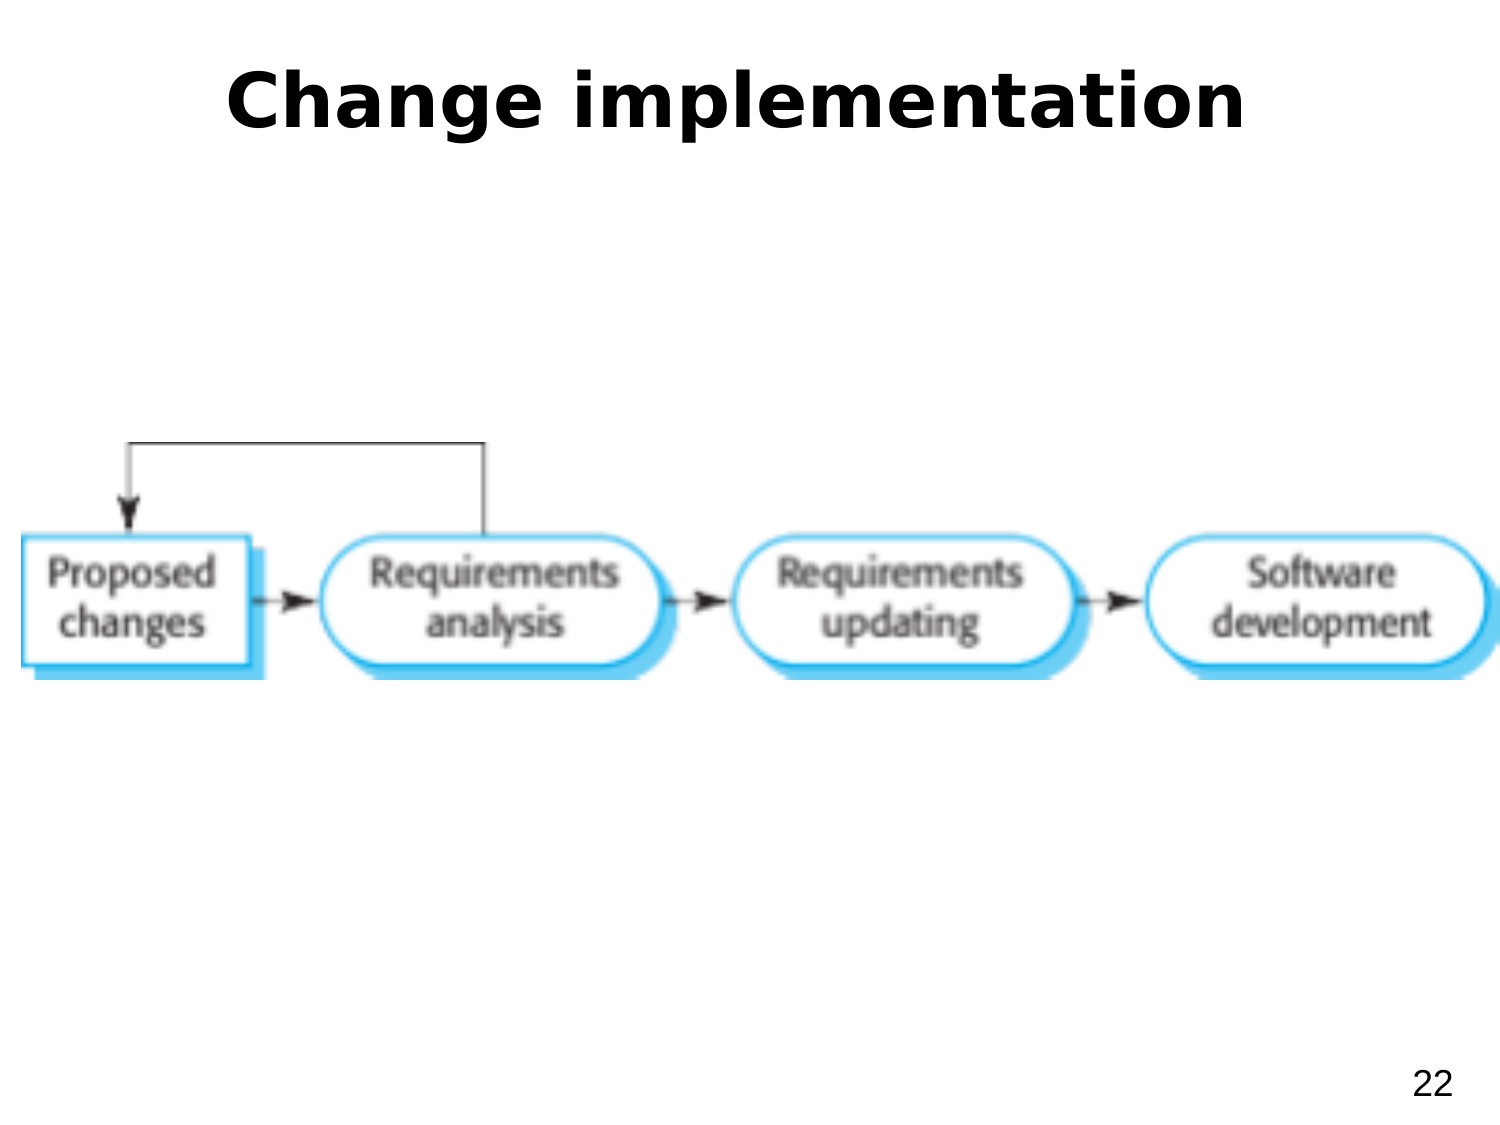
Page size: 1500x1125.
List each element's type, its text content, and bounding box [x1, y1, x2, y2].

title Change implementation [75, 44, 1425, 177]
picture [21, 442, 1500, 680]
